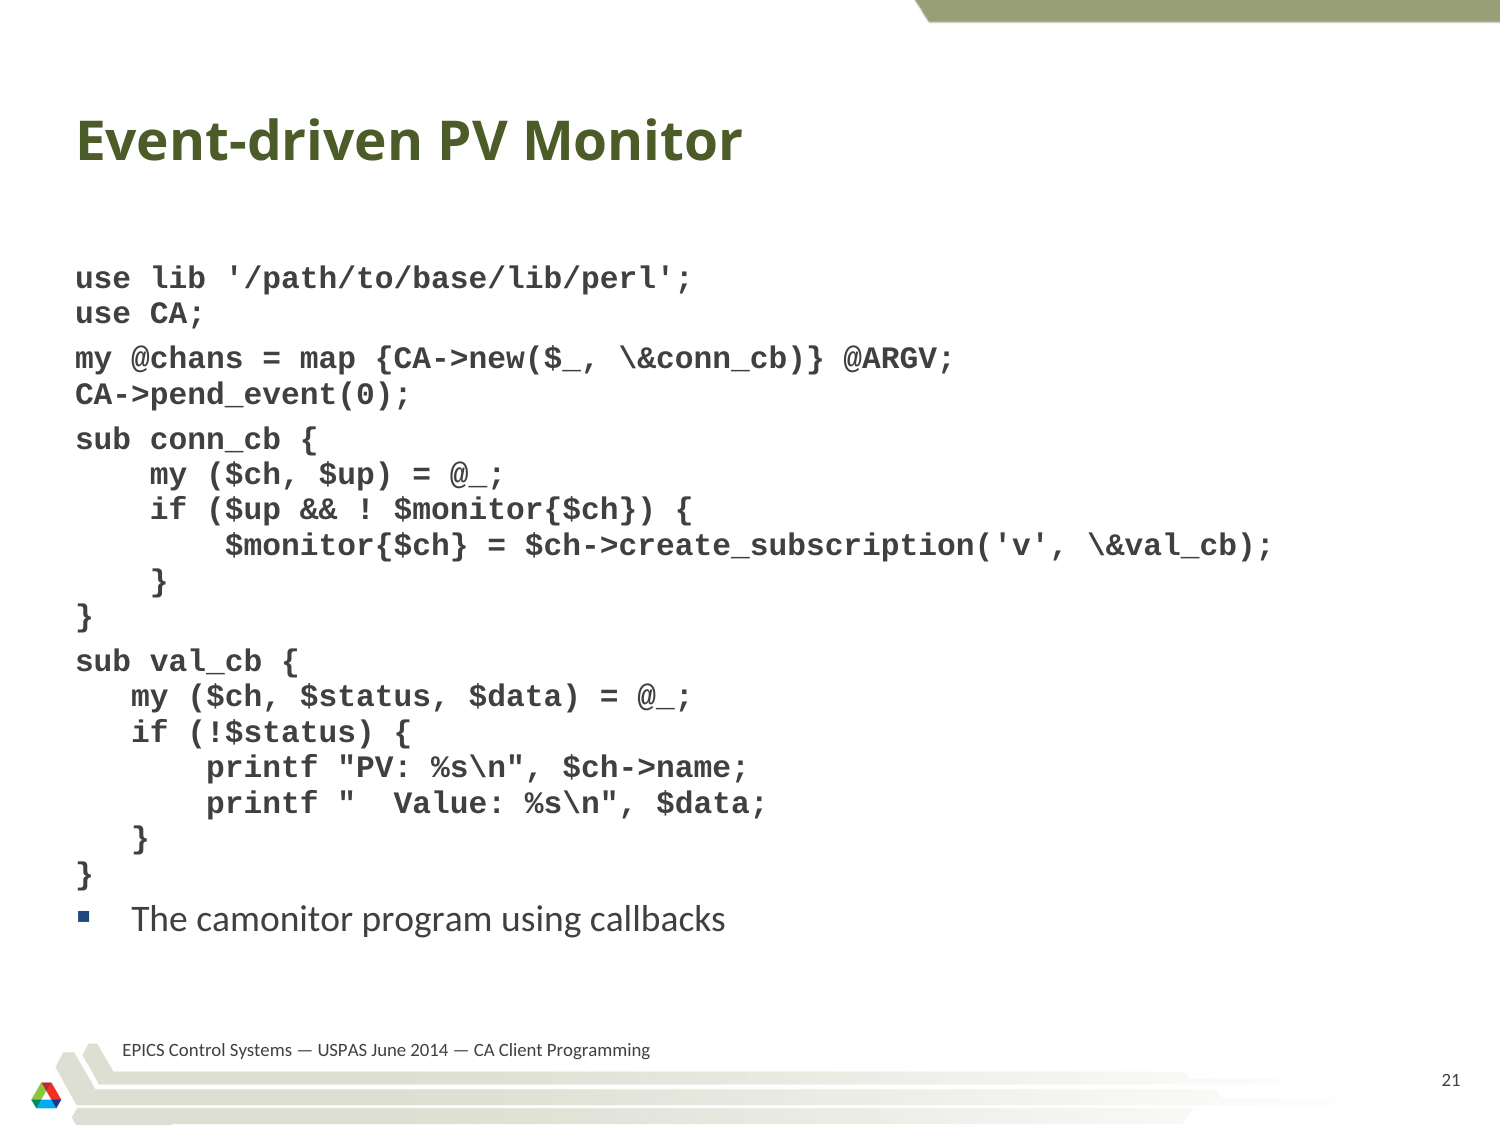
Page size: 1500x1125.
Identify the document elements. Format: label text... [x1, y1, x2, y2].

picture [0, 1037, 1500, 1125]
picture [0, 0, 1500, 24]
title Event-driven PV Monitor [75, 45, 1426, 233]
list use lib '/path/to/base/lib/perl'; use CA; my @chans = map {CA->new($_, \&conn_cb)} @ARGV; CA->pend_event(0); sub conn_cb { my ($ch, $up) = @_; if ($up && ! $monitor{$ch}) { $monitor{$ch} = $ch->create_subscription('v', \&val_cb); } } sub val_cb { my ($ch, $status, $data) = @_; if (!$status) { printf "PV: %s\n", $ch->name; printf " Value: %s\n", $data; } } The camonitor program using callbacks [75, 262, 1426, 991]
